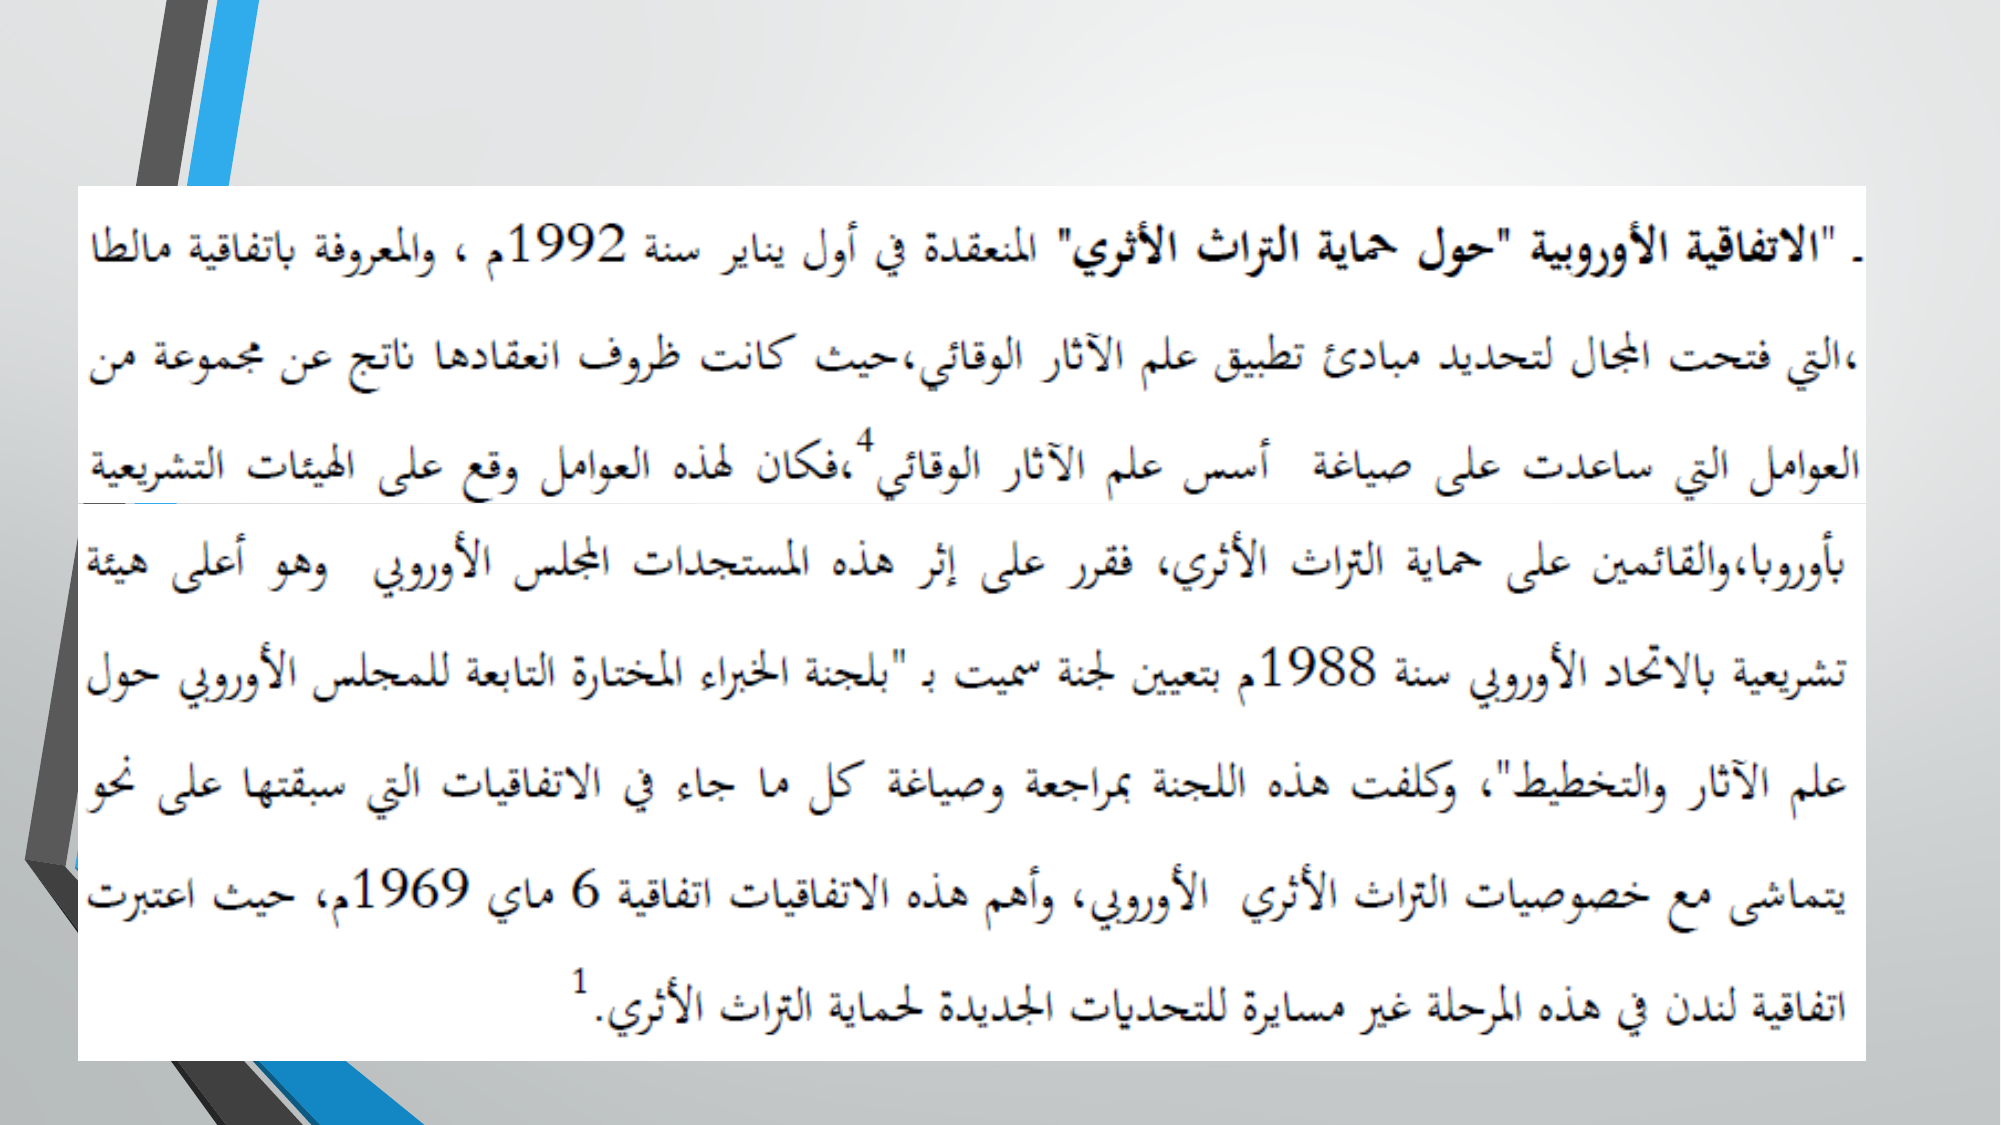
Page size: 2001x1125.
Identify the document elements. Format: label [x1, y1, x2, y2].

picture [78, 504, 1866, 1061]
picture [78, 186, 1866, 503]
